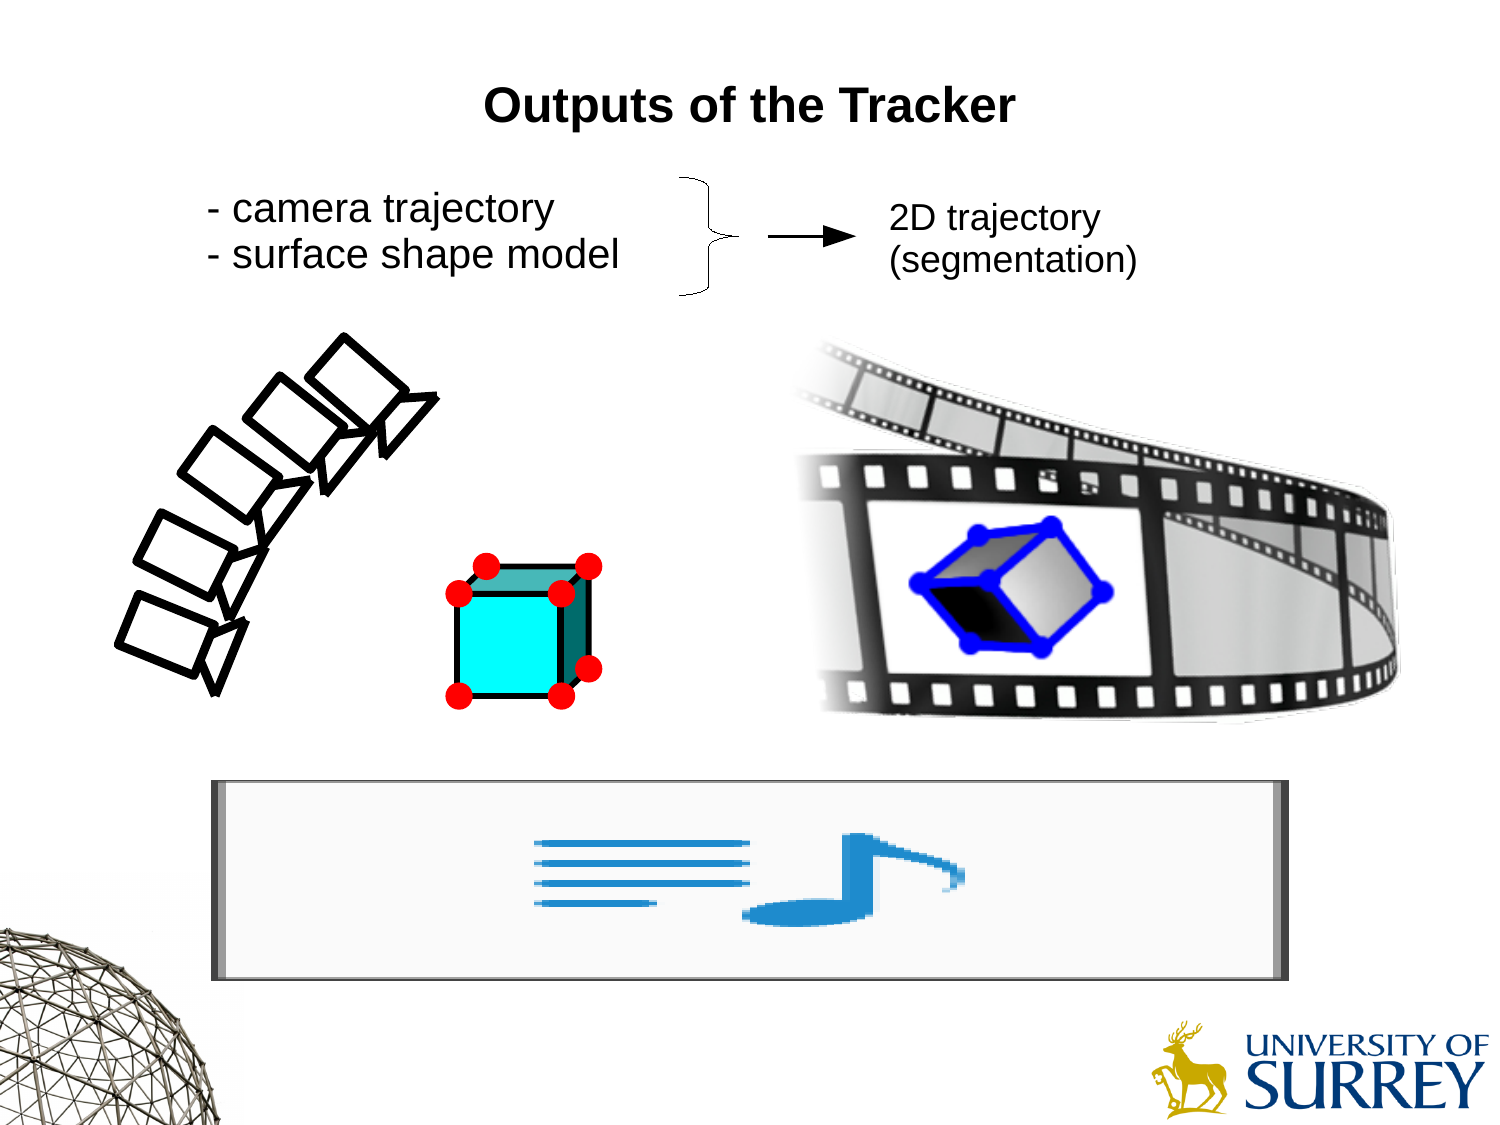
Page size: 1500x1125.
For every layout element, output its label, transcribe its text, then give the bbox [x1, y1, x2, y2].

picture [1151, 1019, 1489, 1120]
text_box - camera trajectory - surface shape model [118, 177, 1447, 285]
text_box 2D trajectory (segmentation) [874, 188, 1276, 288]
picture [767, 320, 1406, 733]
title Outputs of the Tracker [0, 65, 1500, 148]
text_box [210, 779, 1290, 982]
text_box [445, 552, 603, 710]
picture [0, 872, 244, 1125]
